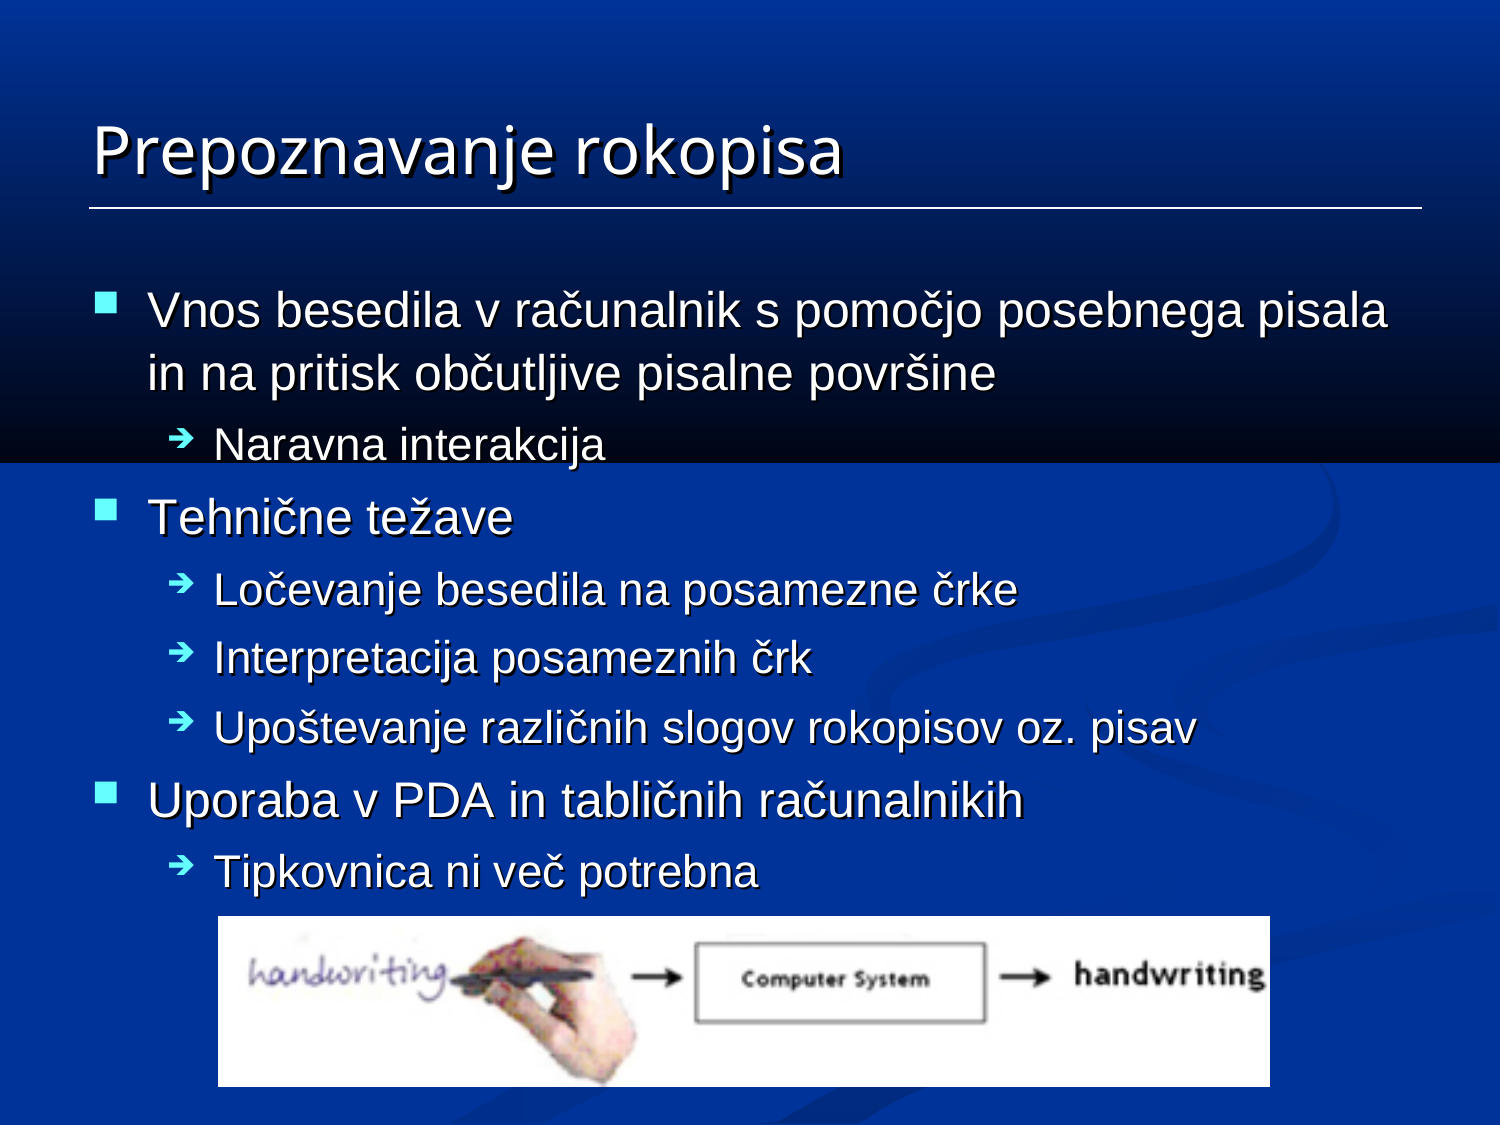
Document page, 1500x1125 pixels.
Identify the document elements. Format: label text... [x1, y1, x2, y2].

picture [218, 916, 1270, 1087]
text_box Prepoznavanje rokopisa [76, 54, 1352, 242]
list Vnos besedila v računalnik s pomočjo posebnega pisala in na pritisk občutljive pisalne površine Naravna interakcija Tehnične težave Ločevanje besedila na posamezne črke Interpretacija posameznih črk Upoštevanje različnih slogov rokopisov oz. pisav Uporaba v PDA in tabličnih računalnikih Tipkovnica ni več potrebna [76, 267, 1424, 1083]
